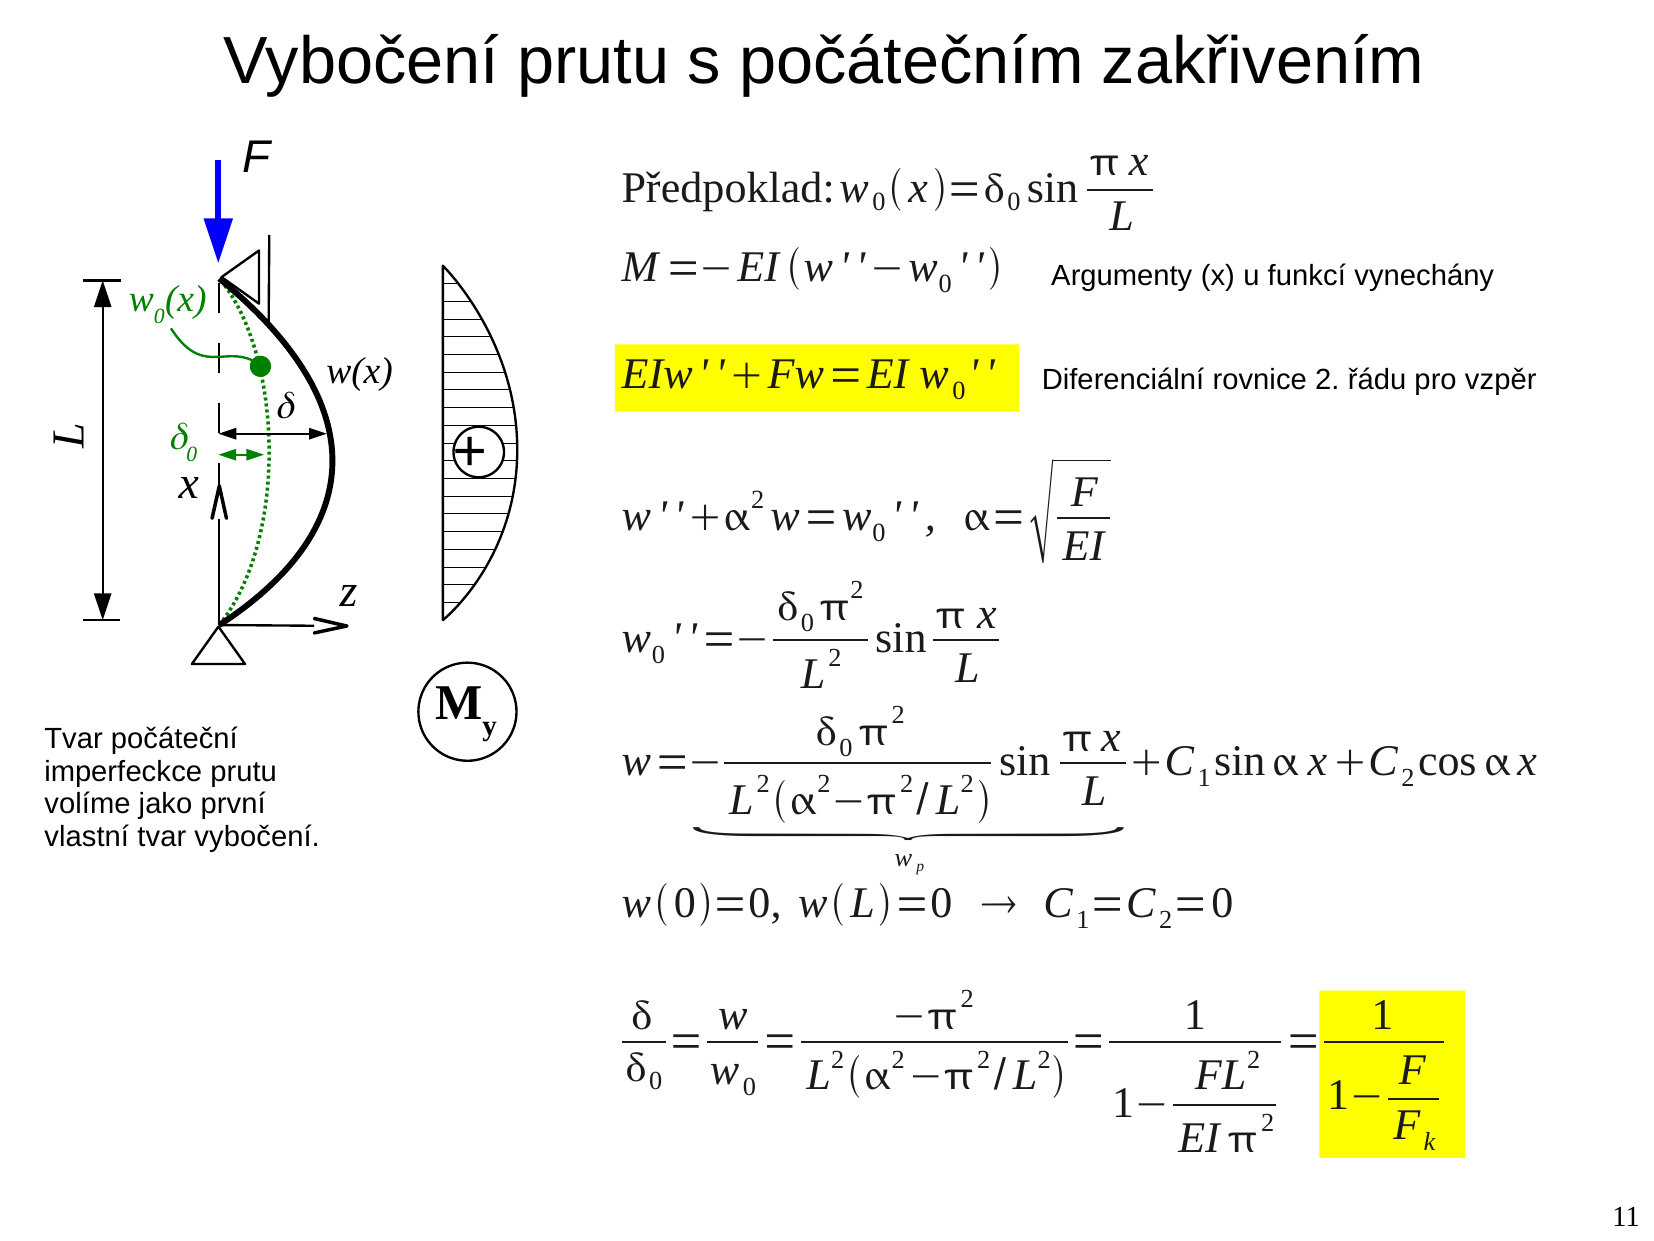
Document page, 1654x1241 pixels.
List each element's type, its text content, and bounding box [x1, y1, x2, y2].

text_box w(x) [311, 342, 408, 403]
text_box [442, 484, 515, 621]
text_box F [227, 124, 316, 197]
text_box d0 [153, 408, 213, 480]
text_box w0(x) [114, 270, 222, 339]
text_box x [163, 450, 220, 535]
text_box Diferenciální rovnice 2. řádu pro vzpěr [1166, 355, 1647, 407]
chart [602, 137, 1166, 571]
text_box d [259, 384, 308, 449]
text_box [191, 626, 246, 665]
text_box [222, 250, 260, 304]
title Vybočení prutu s počátečním zakřivením [37, 8, 1613, 113]
text_box [442, 265, 516, 420]
text_box z [324, 558, 381, 644]
text_box [512, 691, 517, 733]
text_box + [429, 420, 518, 484]
text_box Argumenty (x) u funkcí vynechány [1166, 251, 1557, 303]
text_box [447, 662, 488, 667]
text_box Tvar počáteční imperfeckce prutu volíme jako první vlastní tvar vybočení. [29, 714, 355, 876]
chart [602, 576, 1549, 1162]
text_box My [420, 667, 512, 757]
text_box L [35, 408, 106, 464]
text_box [448, 757, 487, 761]
